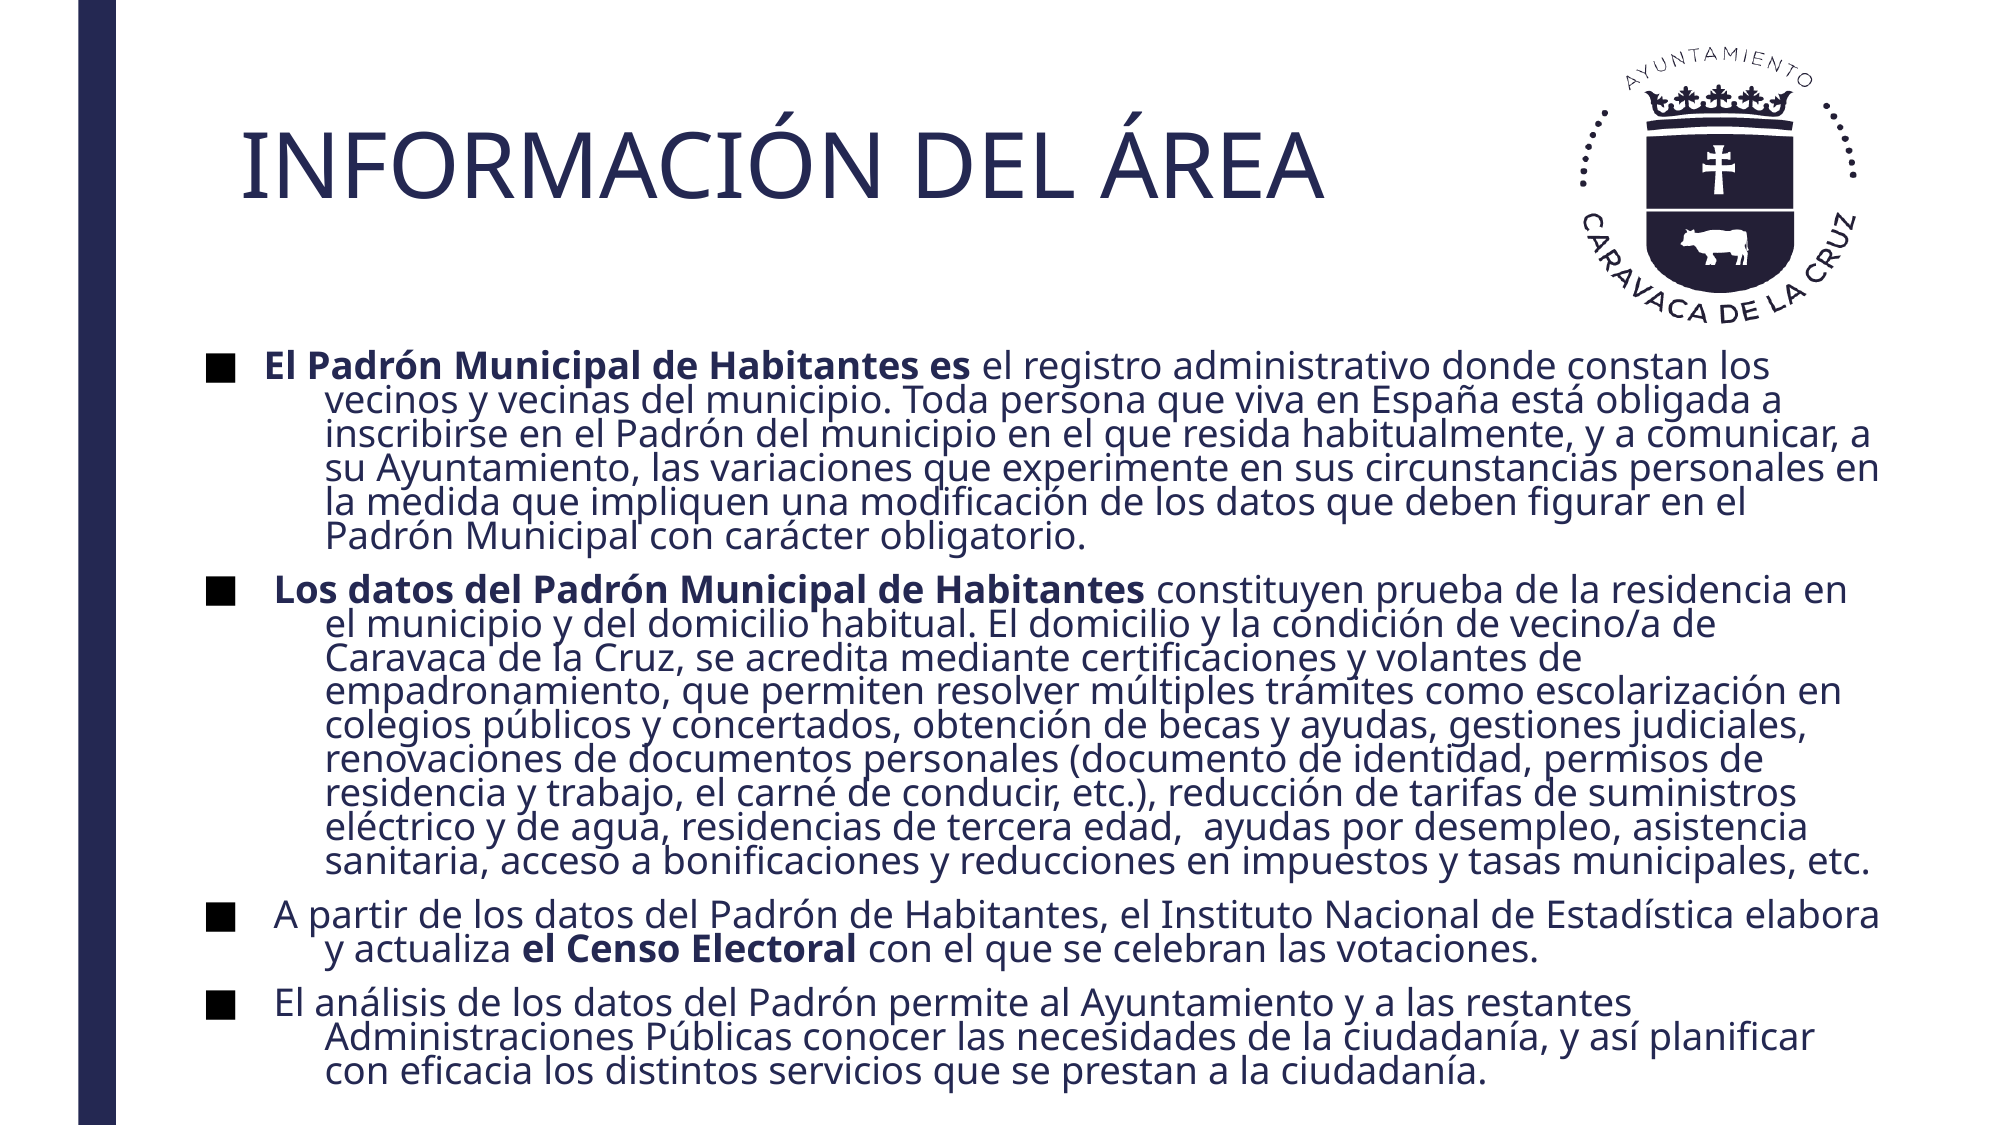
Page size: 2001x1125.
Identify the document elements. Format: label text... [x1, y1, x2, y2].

title INFORMACIÓN DEL ÁREA [225, 112, 1801, 345]
list El Padrón Municipal de Habitantes es el registro administrativo donde constan los vecinos y vecinas del municipio. Toda persona que viva en España está obligada a inscribirse en el Padrón del municipio en el que resida habitualmente, y a comunicar, a su Ayuntamiento, las variaciones que experimente en sus circunstancias personales en la medida que impliquen una modificación de los datos que deben figurar en el Padrón Municipal con carácter obligatorio. Los datos del Padrón Municipal de Habitantes constituyen prueba de la residencia en el municipio y del domicilio habitual. El domicilio y la condición de vecino/a de Caravaca de la Cruz, se acredita mediante certificaciones y volantes de empadronamiento, que permiten resolver múltiples trámites como escolarización en colegios públicos y concertados, obtención de becas y ayudas, gestiones judiciales, renovaciones de documentos personales (documento de identidad, permisos de residencia y trabajo, el carné de conducir, etc.), reducción de tarifas de suministros eléctrico y de agua, residencias de tercera edad, ayudas por desempleo, asistencia sanitaria, acceso a bonificaciones y reducciones en impuestos y tasas municipales, etc. A partir de los datos del Padrón de Habitantes, el Instituto Nacional de Estadística elabora y actualiza el Censo Electoral con el que se celebran las votaciones. El análisis de los datos del Padrón permite al Ayuntamiento y a las restantes Administraciones Públicas conocer las necesidades de la ciudadanía, y así planificar con eficacia los distintos servicios que se prestan a la ciudadanía. [187, 345, 1902, 1125]
picture [1573, 44, 1864, 331]
